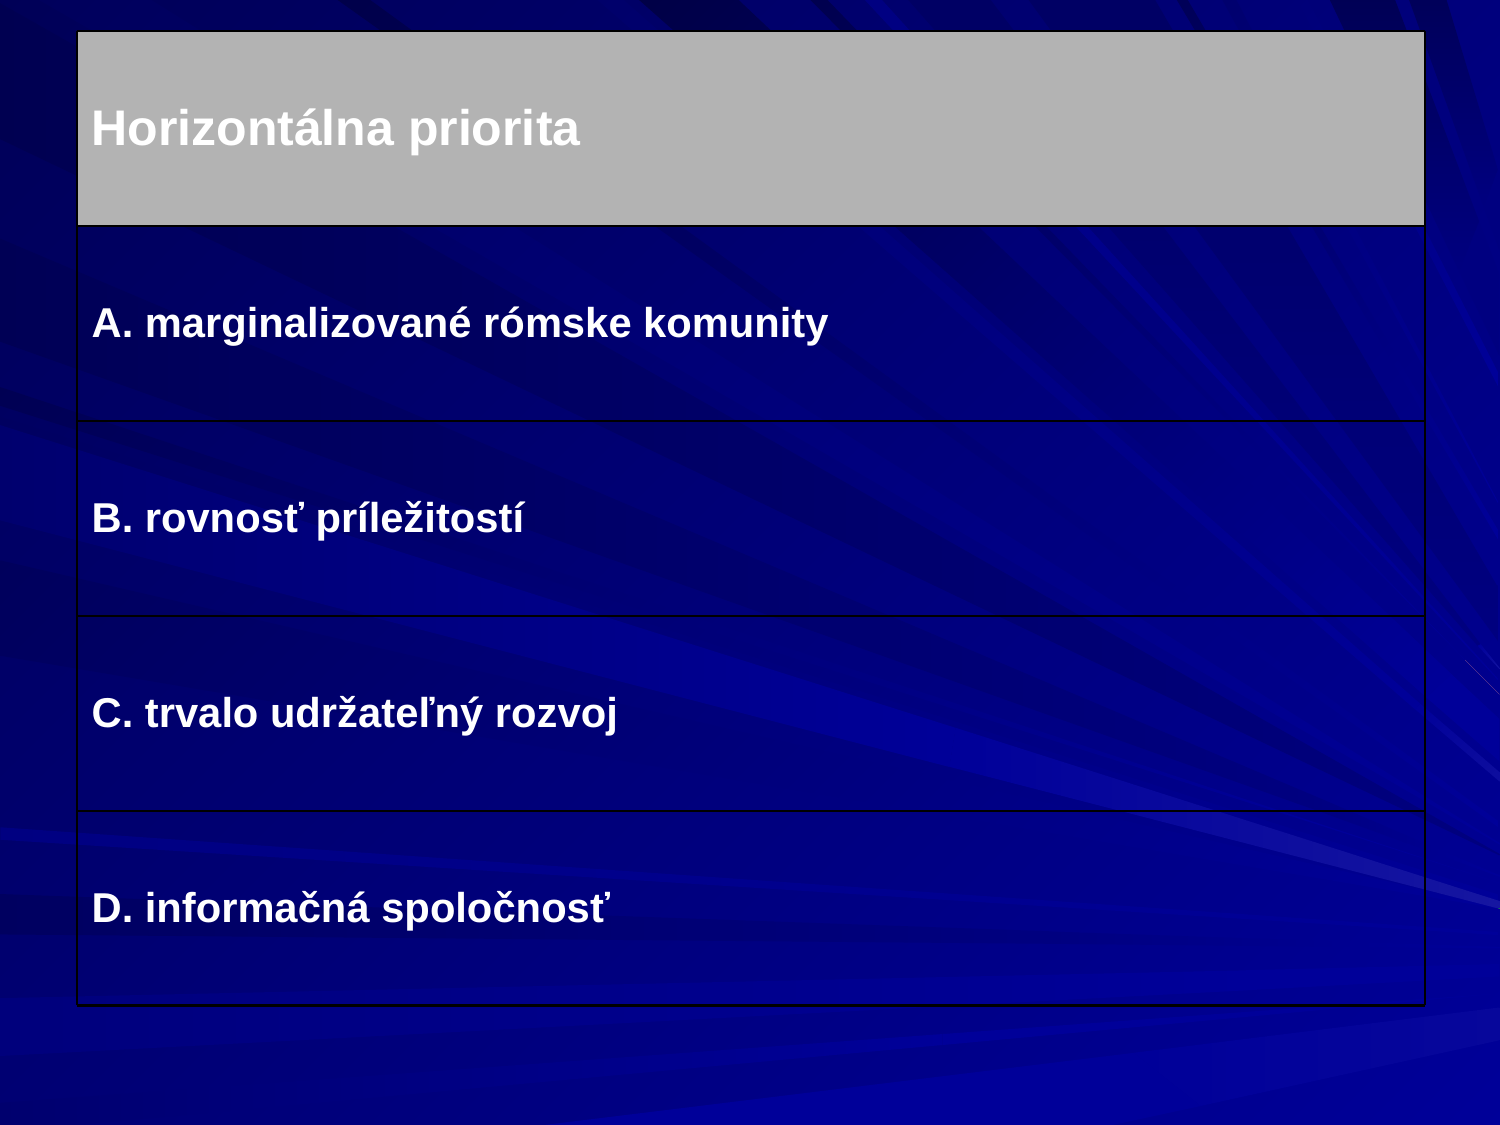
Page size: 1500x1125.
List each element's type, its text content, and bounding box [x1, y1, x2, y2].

text_box B. rovnosť príležitostí [78, 422, 1424, 615]
text_box D. informačná spoločnosť [78, 812, 1424, 1004]
text_box C. trvalo udržateľný rozvoj [78, 617, 1424, 810]
text_box A. marginalizované rómske komunity [78, 227, 1424, 420]
text_box Horizontálna priorita [78, 32, 1424, 225]
